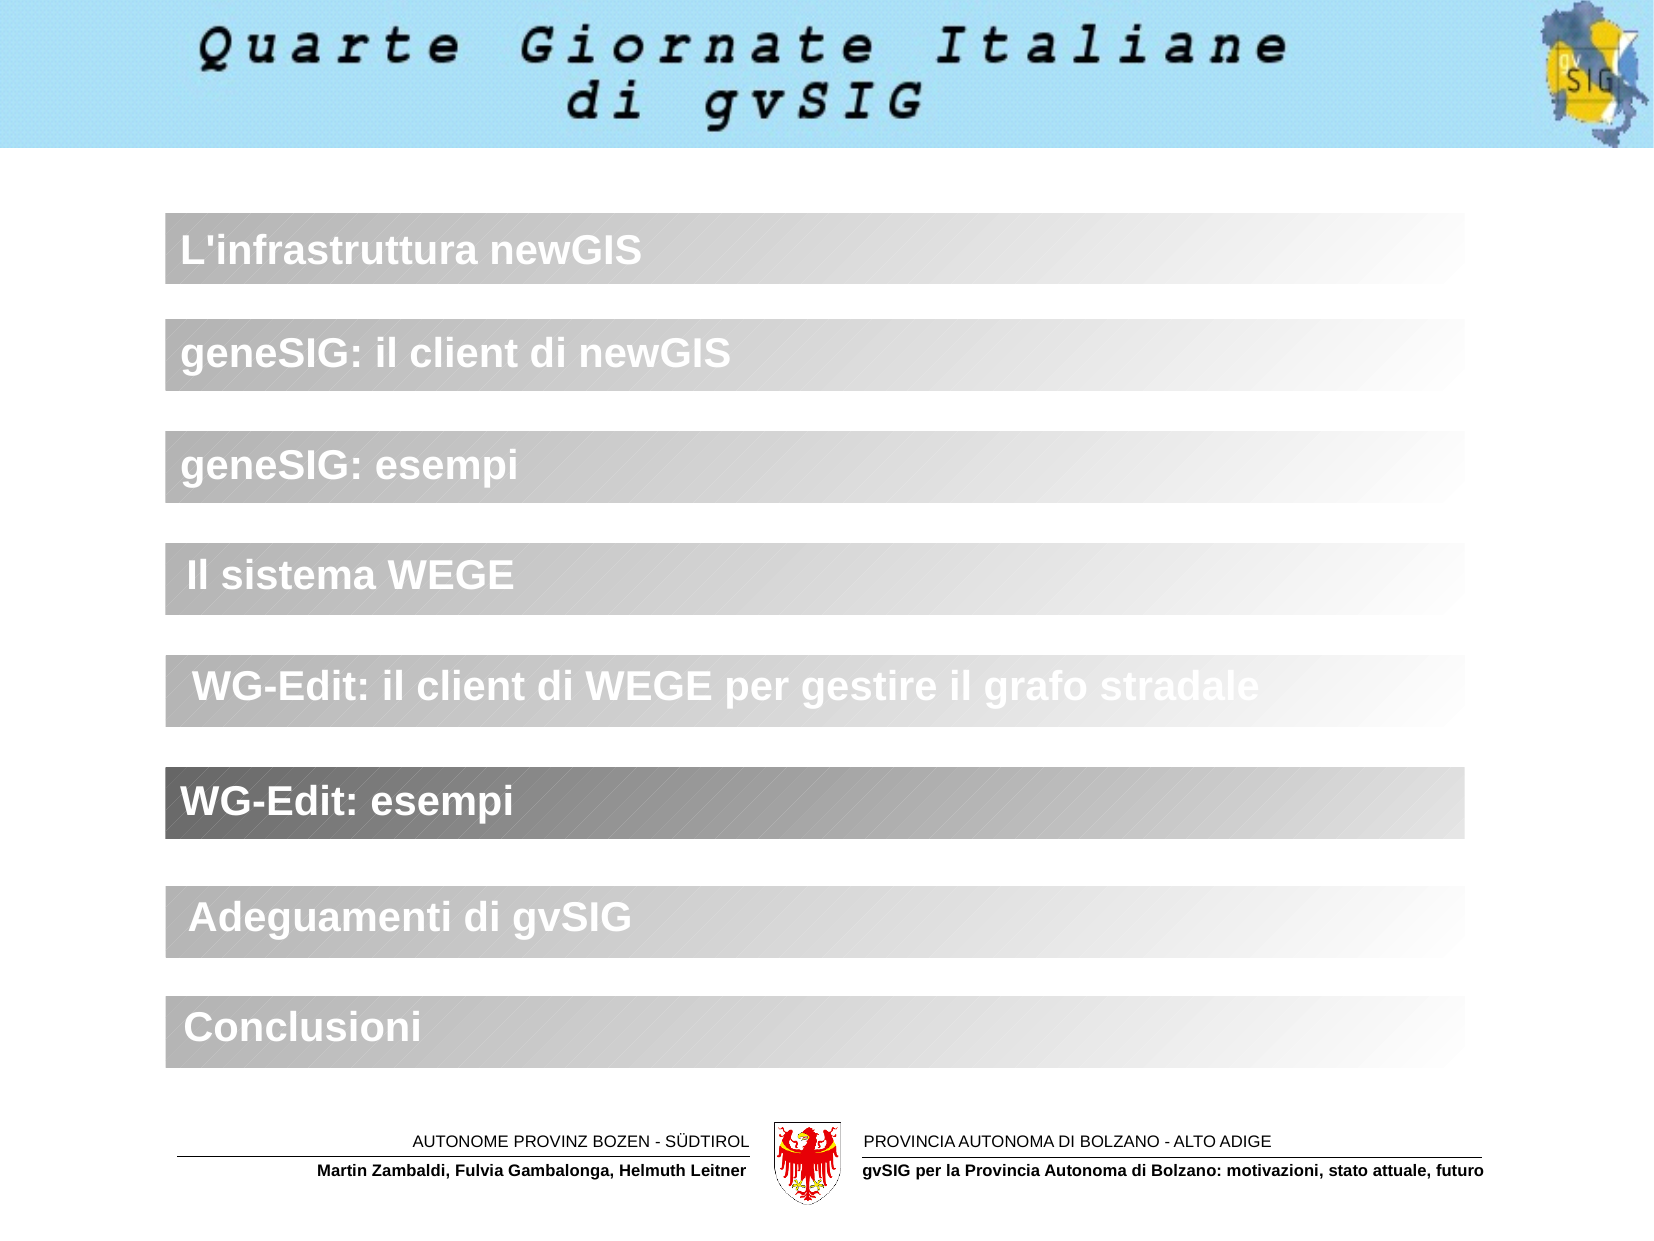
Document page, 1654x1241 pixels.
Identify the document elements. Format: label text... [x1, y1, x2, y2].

text_box Il sistema WEGE [171, 547, 869, 610]
text_box [165, 543, 1465, 615]
text_box [165, 655, 1465, 727]
text_box [165, 431, 1465, 503]
text_box Conclusioni [168, 1000, 520, 1063]
text_box WG-Edit: il client di WEGE per gestire il grafo stradale [177, 658, 1388, 721]
text_box [165, 886, 1465, 958]
text_box L'infrastruttura newGIS [165, 222, 863, 285]
text_box [165, 996, 1465, 1068]
text_box WG-Edit: esempi [165, 773, 993, 837]
text_box [165, 213, 1465, 284]
text_box [165, 767, 1465, 839]
text_box Adeguamenti di gvSIG [172, 889, 886, 953]
text_box geneSIG: esempi [165, 437, 993, 500]
text_box [165, 319, 1465, 391]
picture [774, 1122, 841, 1205]
text_box geneSIG: il client di newGIS [165, 325, 993, 388]
